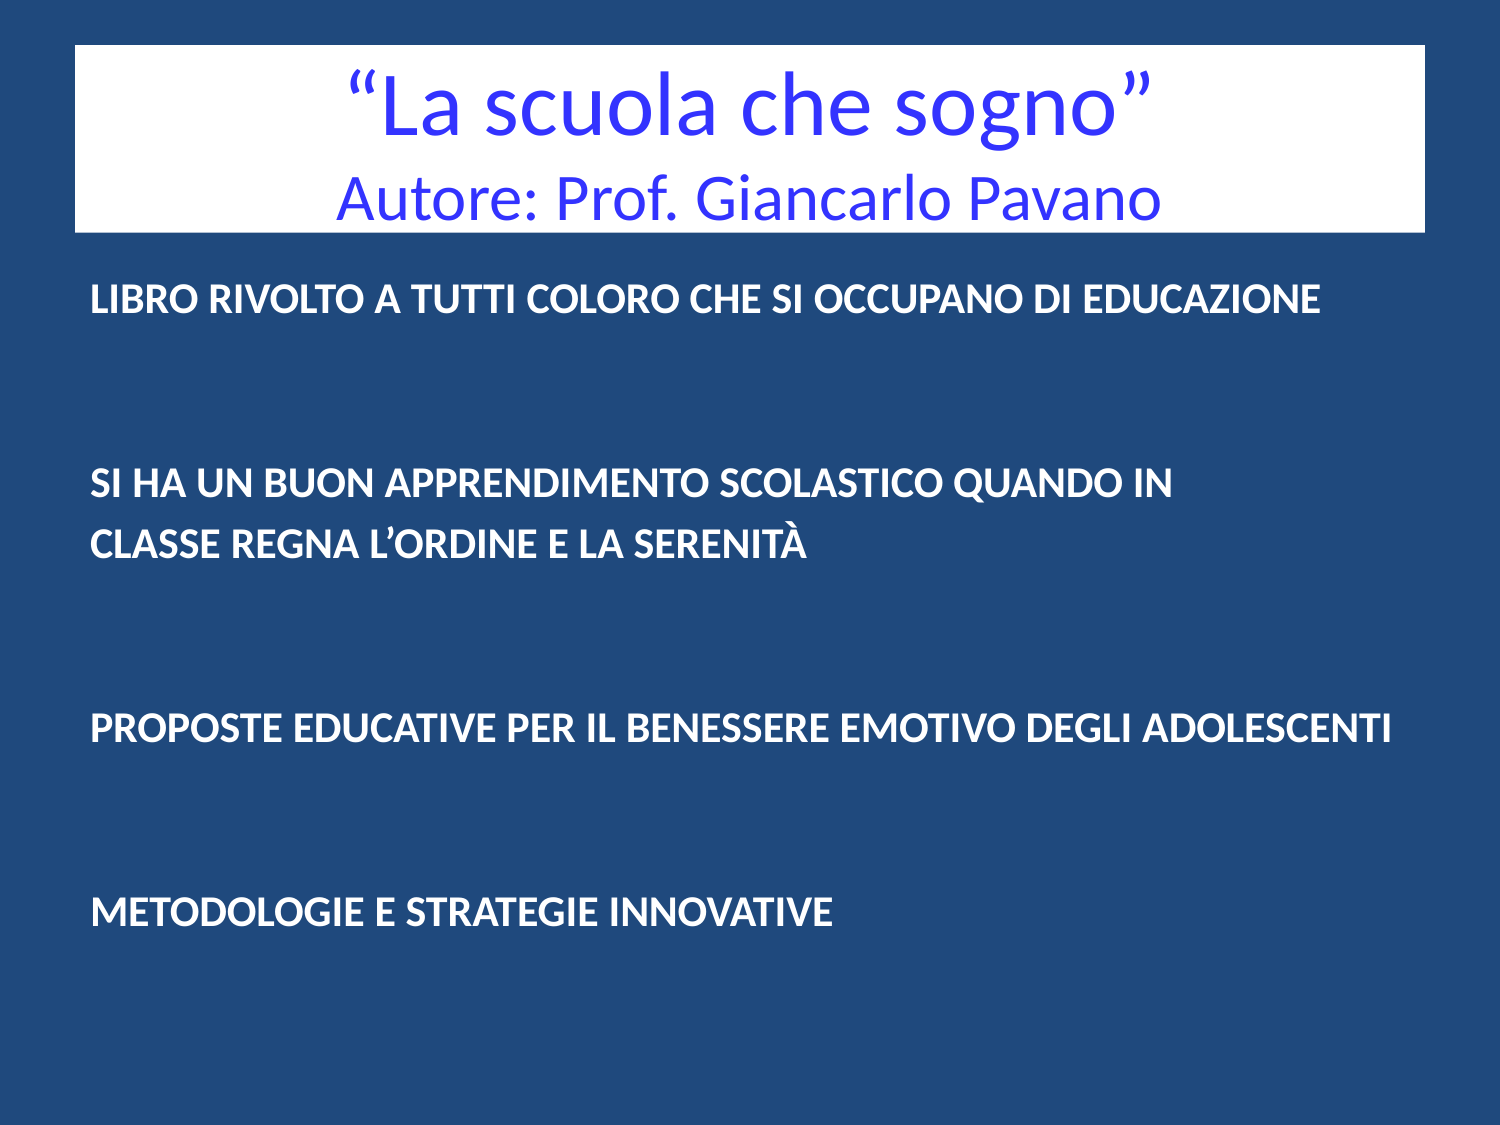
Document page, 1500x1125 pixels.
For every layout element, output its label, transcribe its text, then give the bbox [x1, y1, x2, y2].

list LIBRO RIVOLTO A TUTTI COLORO CHE SI OCCUPANO DI EDUCAZIONE SI HA UN BUON APPRENDIMENTO SCOLASTICO QUANDO IN CLASSE REGNA L’ORDINE E LA SERENITÀ PROPOSTE EDUCATIVE PER IL BENESSERE EMOTIVO DEGLI ADOLESCENTI METODOLOGIE E STRATEGIE INNOVATIVE [75, 262, 1425, 1005]
title “La scuola che sogno” Autore: Prof. Giancarlo Pavano [75, 45, 1425, 233]
